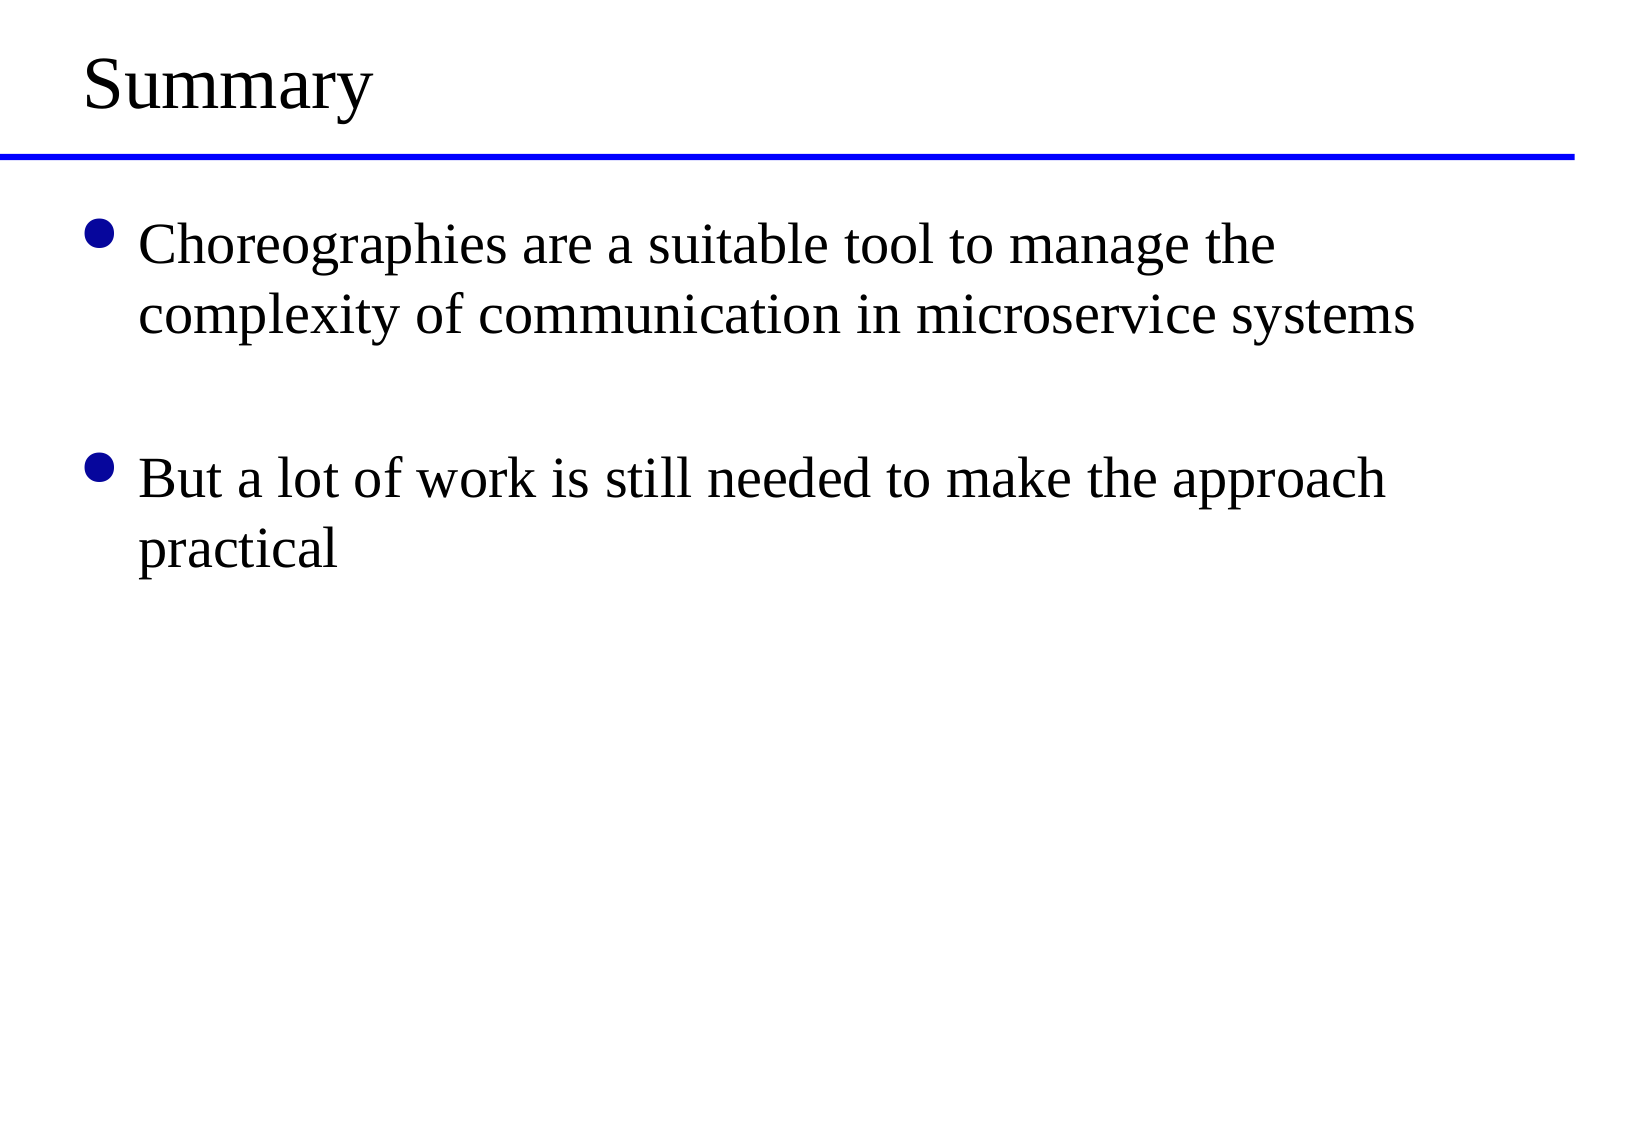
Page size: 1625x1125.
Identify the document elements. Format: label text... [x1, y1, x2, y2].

list Choreographies are a suitable tool to manage the complexity of communication in microservice systems But a lot of work is still needed to make the approach practical [67, 198, 1478, 1061]
title Summary [67, 27, 1544, 131]
